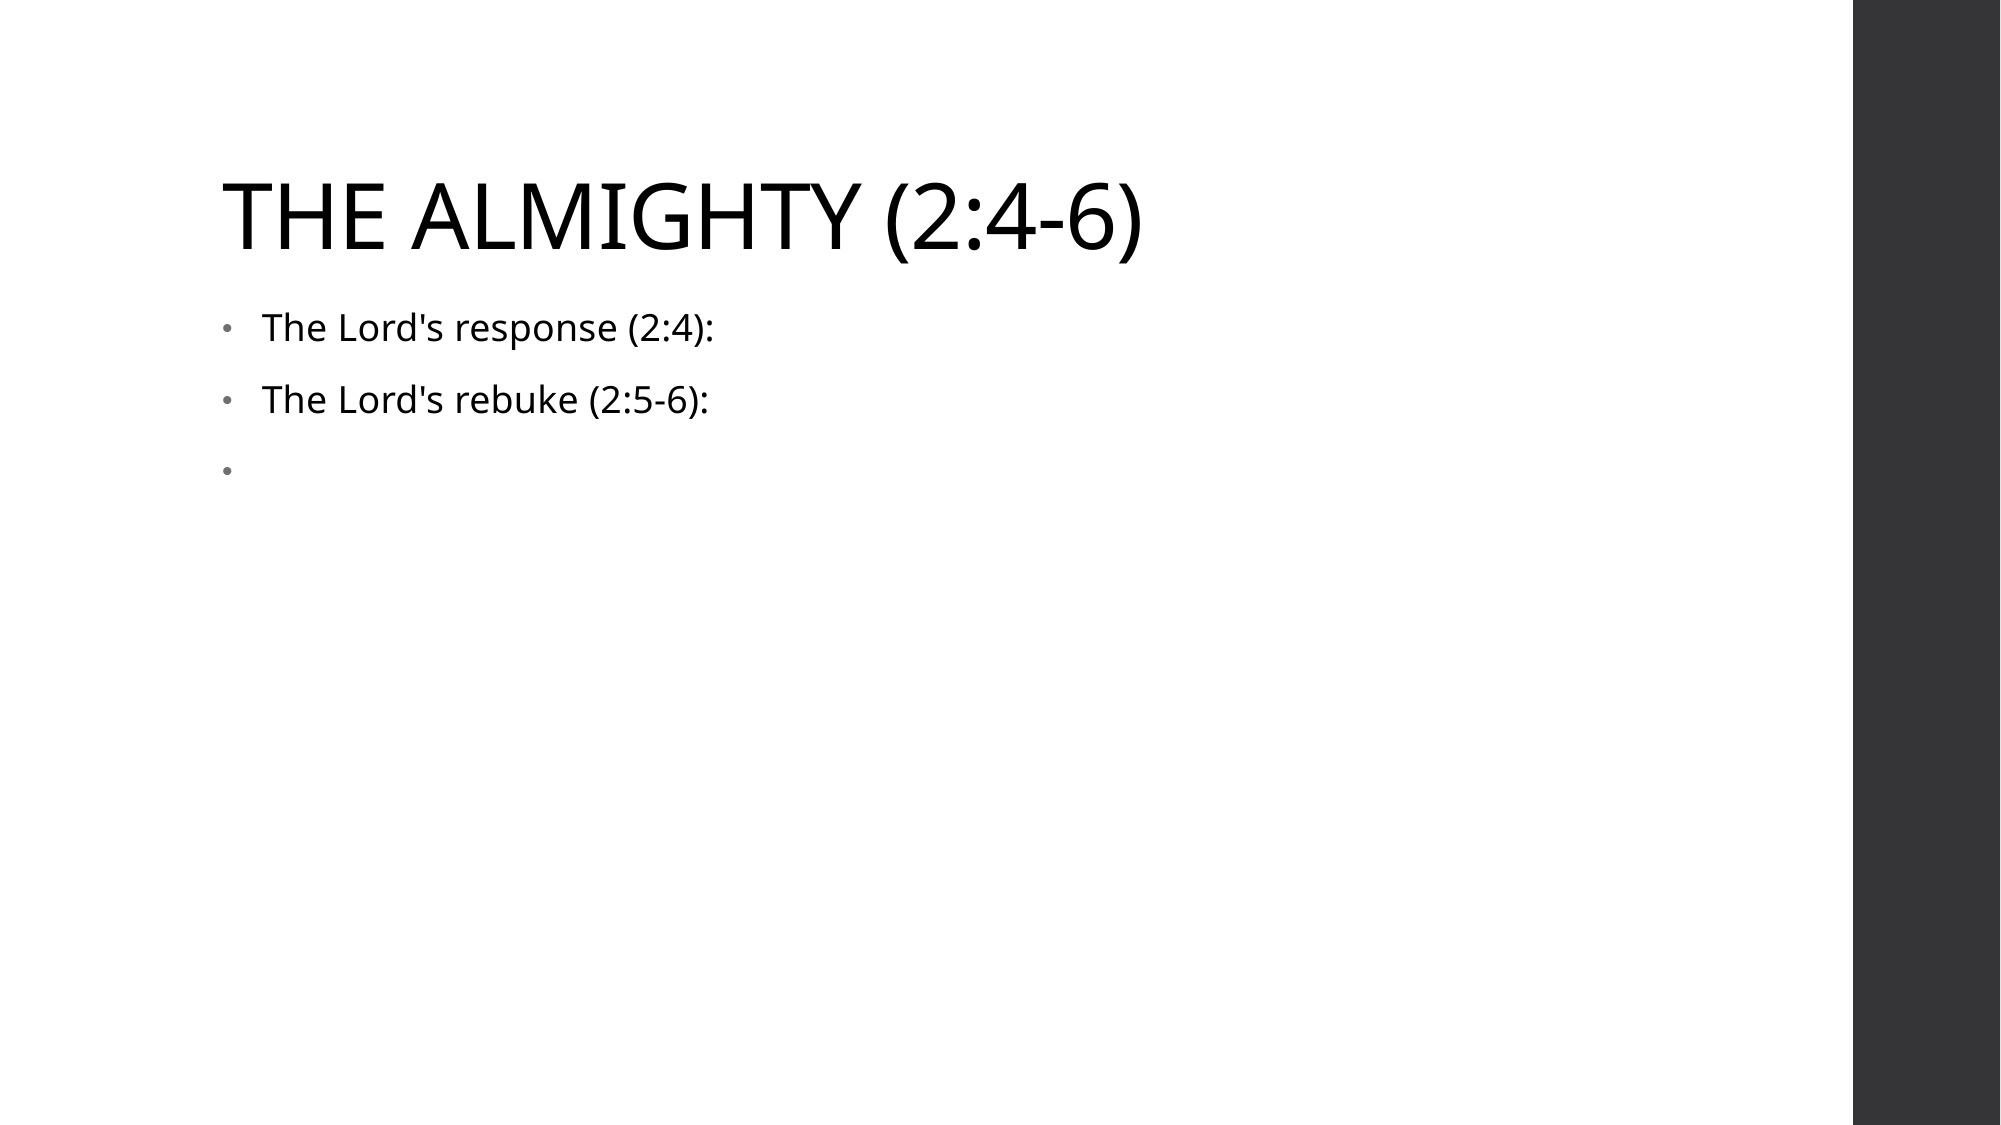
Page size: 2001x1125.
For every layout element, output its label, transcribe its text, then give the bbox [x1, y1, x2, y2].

list The Lord's response (2:4): The Lord's rebuke (2:5-6): [206, 299, 1617, 1014]
title THE ALMIGHTY (2:4-6) [206, 60, 1797, 278]
